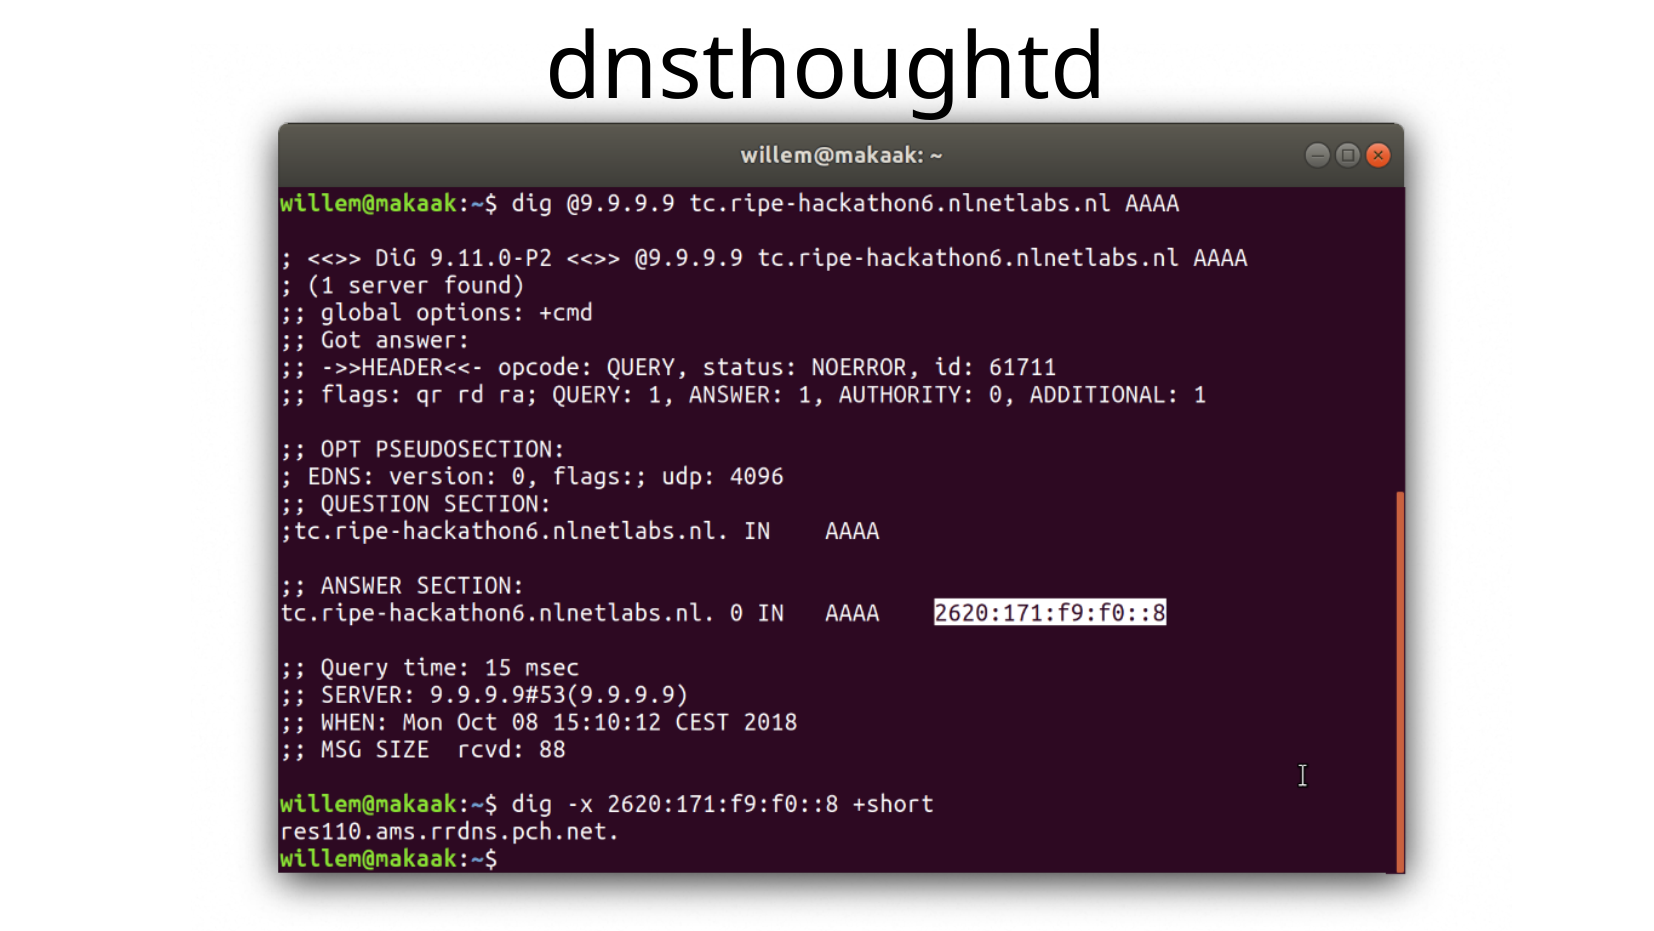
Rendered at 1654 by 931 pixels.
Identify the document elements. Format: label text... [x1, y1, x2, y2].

title dnsthoughtd [82, 8, 1571, 221]
picture [191, 44, 1512, 931]
